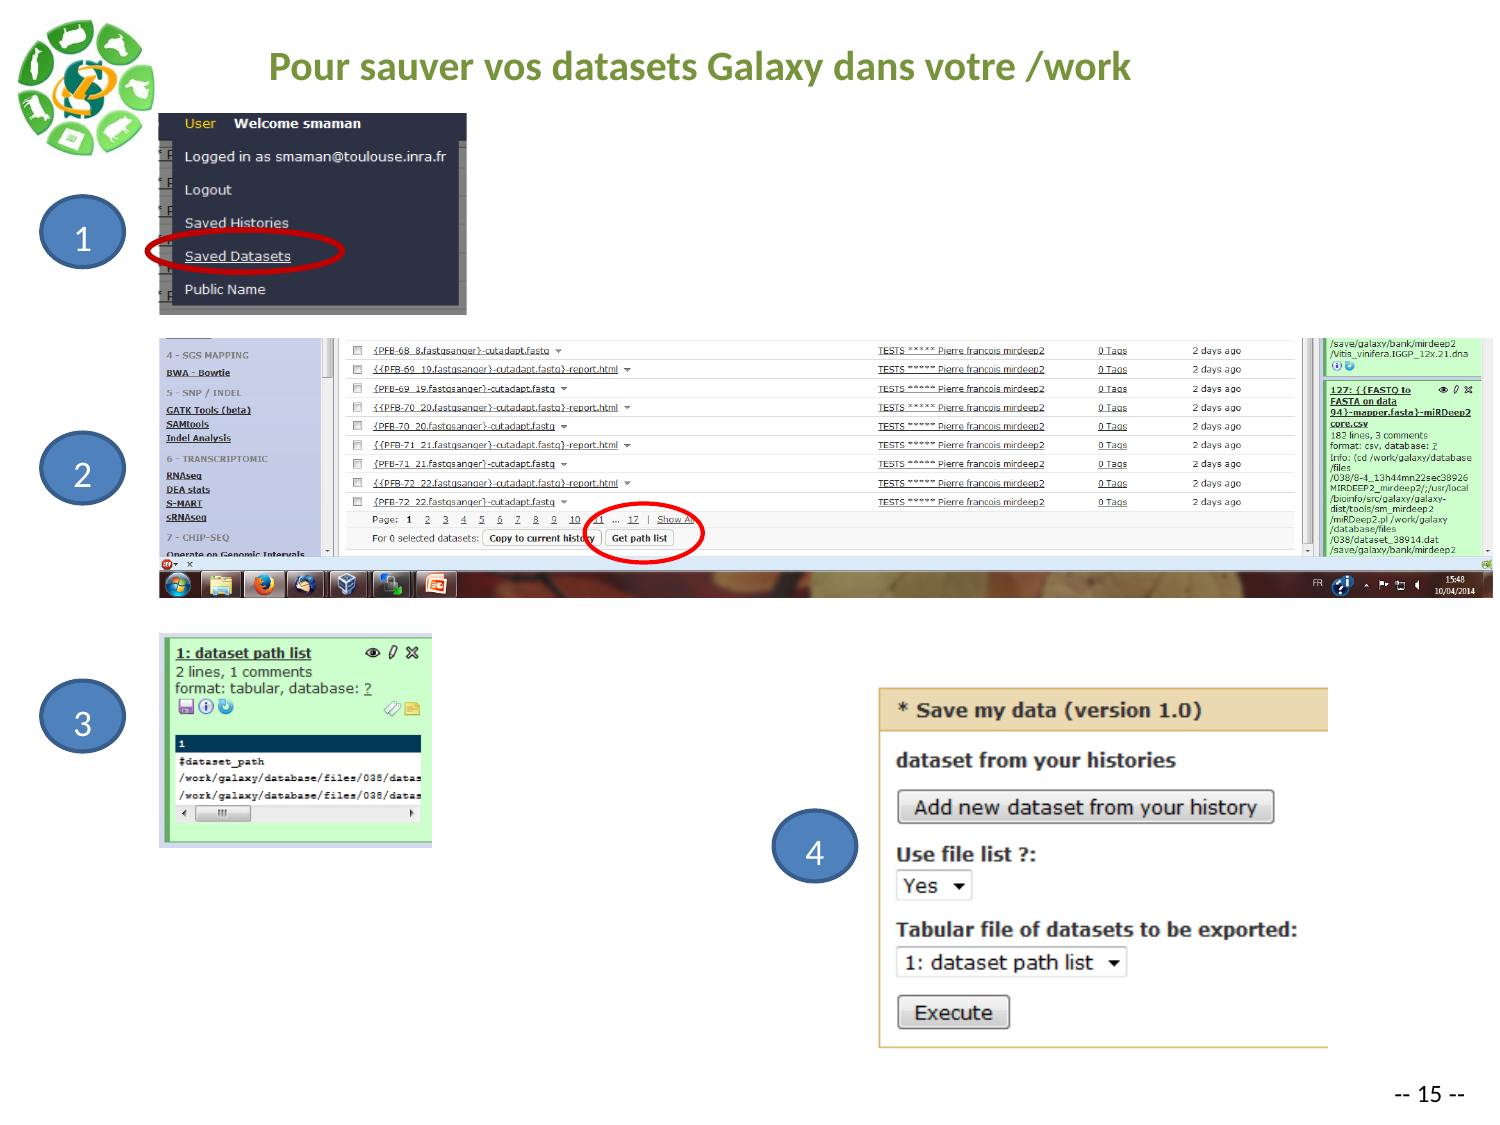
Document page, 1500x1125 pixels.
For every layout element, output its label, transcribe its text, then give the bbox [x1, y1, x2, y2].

picture [868, 680, 1328, 1064]
picture [17, 19, 155, 156]
text_box 2 [41, 432, 124, 504]
picture [159, 338, 1493, 598]
picture [159, 633, 432, 848]
text_box 3 [41, 680, 124, 752]
text_box Pour sauver vos datasets Galaxy dans votre /work [253, 30, 1155, 97]
picture [158, 113, 467, 315]
text_box 4 [773, 810, 857, 882]
picture [158, 233, 338, 269]
text_box 1 [41, 196, 124, 268]
